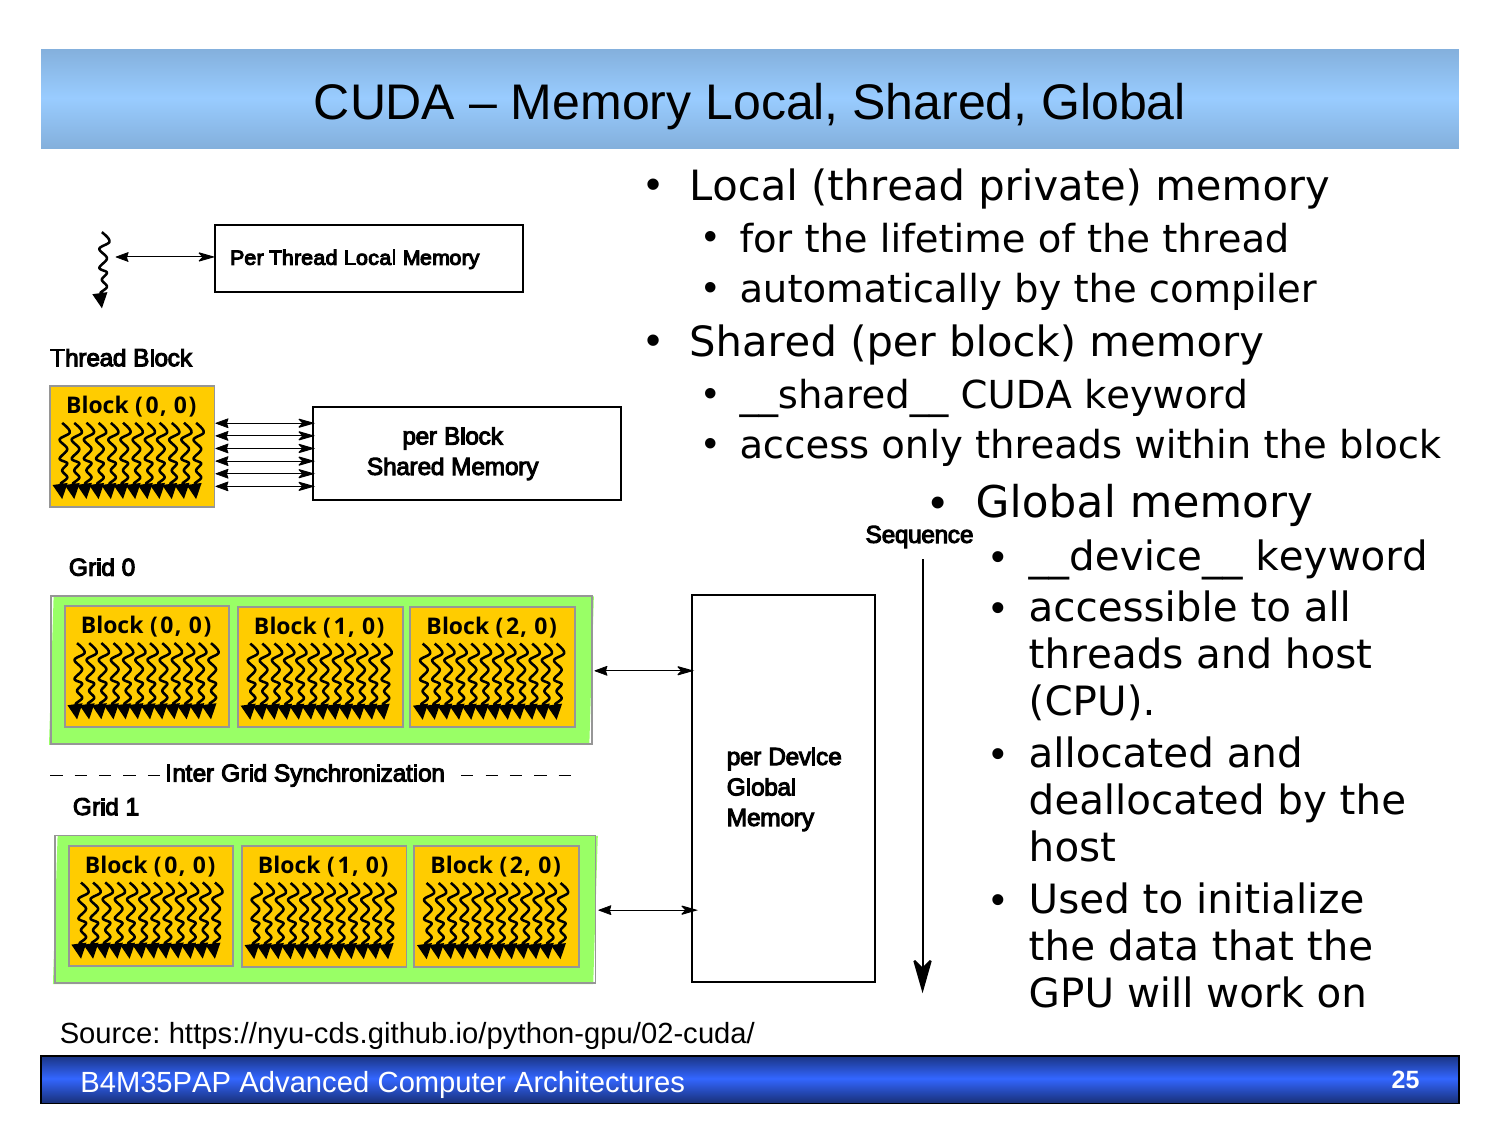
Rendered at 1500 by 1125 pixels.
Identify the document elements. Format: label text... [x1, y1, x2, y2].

text_box Source: https://nyu-cds.github.io/python-gpu/02-cuda/ [45, 1009, 1400, 1058]
title CUDA – Memory Local, Shared, Global [41, 49, 1459, 149]
picture [0, 143, 1027, 1045]
list Local (thread private) memory for the lifetime of the thread automatically by the compiler Shared (per block) memory __shared__ CUDA keyword access only threads within the block [1027, 151, 1462, 484]
list Global memory __device__ keyword accessible to all threads and host (CPU). allocated and deallocated by the host Used to initialize the data that the GPU will work on [915, 468, 1458, 1038]
